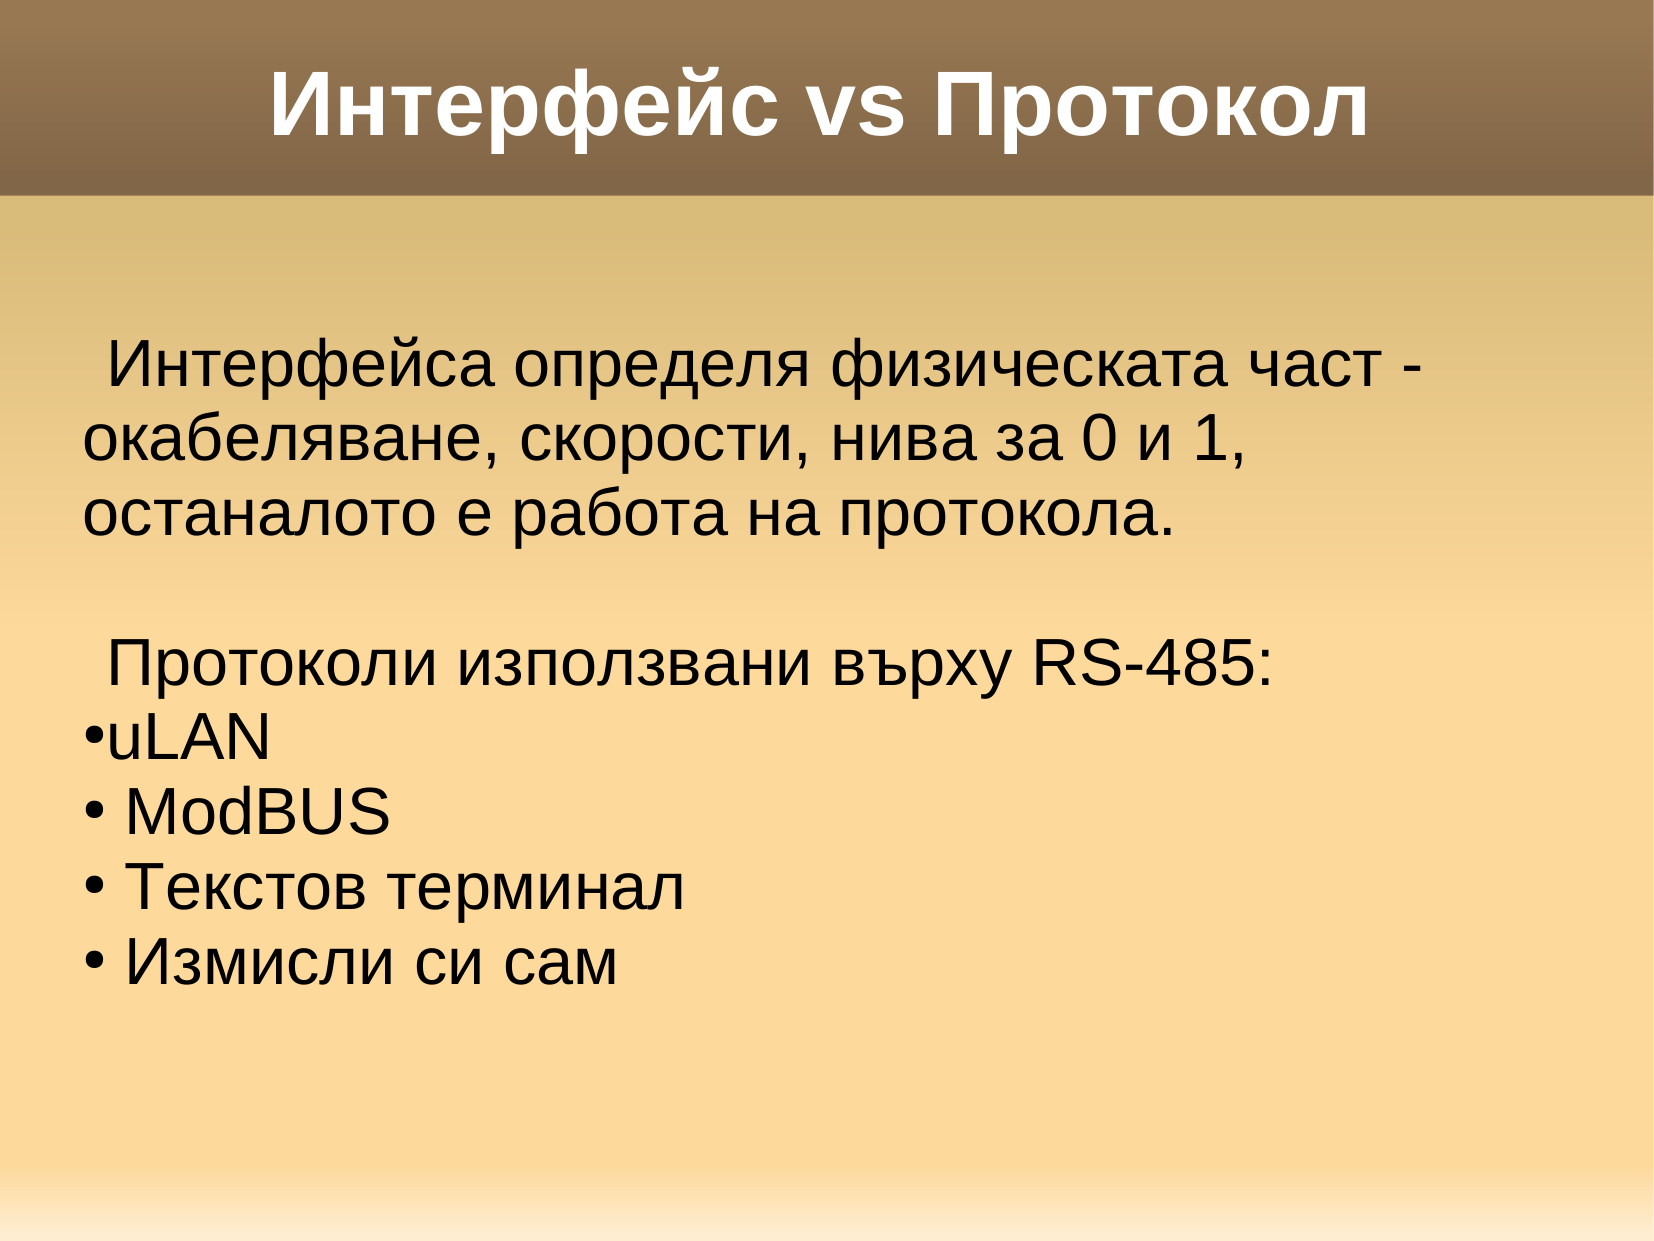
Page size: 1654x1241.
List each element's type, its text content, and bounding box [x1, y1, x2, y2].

picture [0, 0, 1654, 1241]
title Интерфейс vs Протокол [76, 7, 1565, 200]
subtitle Интерфейса определя физическата част - окабеляване, скорости, нива за 0 и 1, останалото е работа на протокола. Протоколи използвани върху RS-485: uLAN ModBUS Текстов терминал Измисли си сам [82, 284, 1571, 1115]
